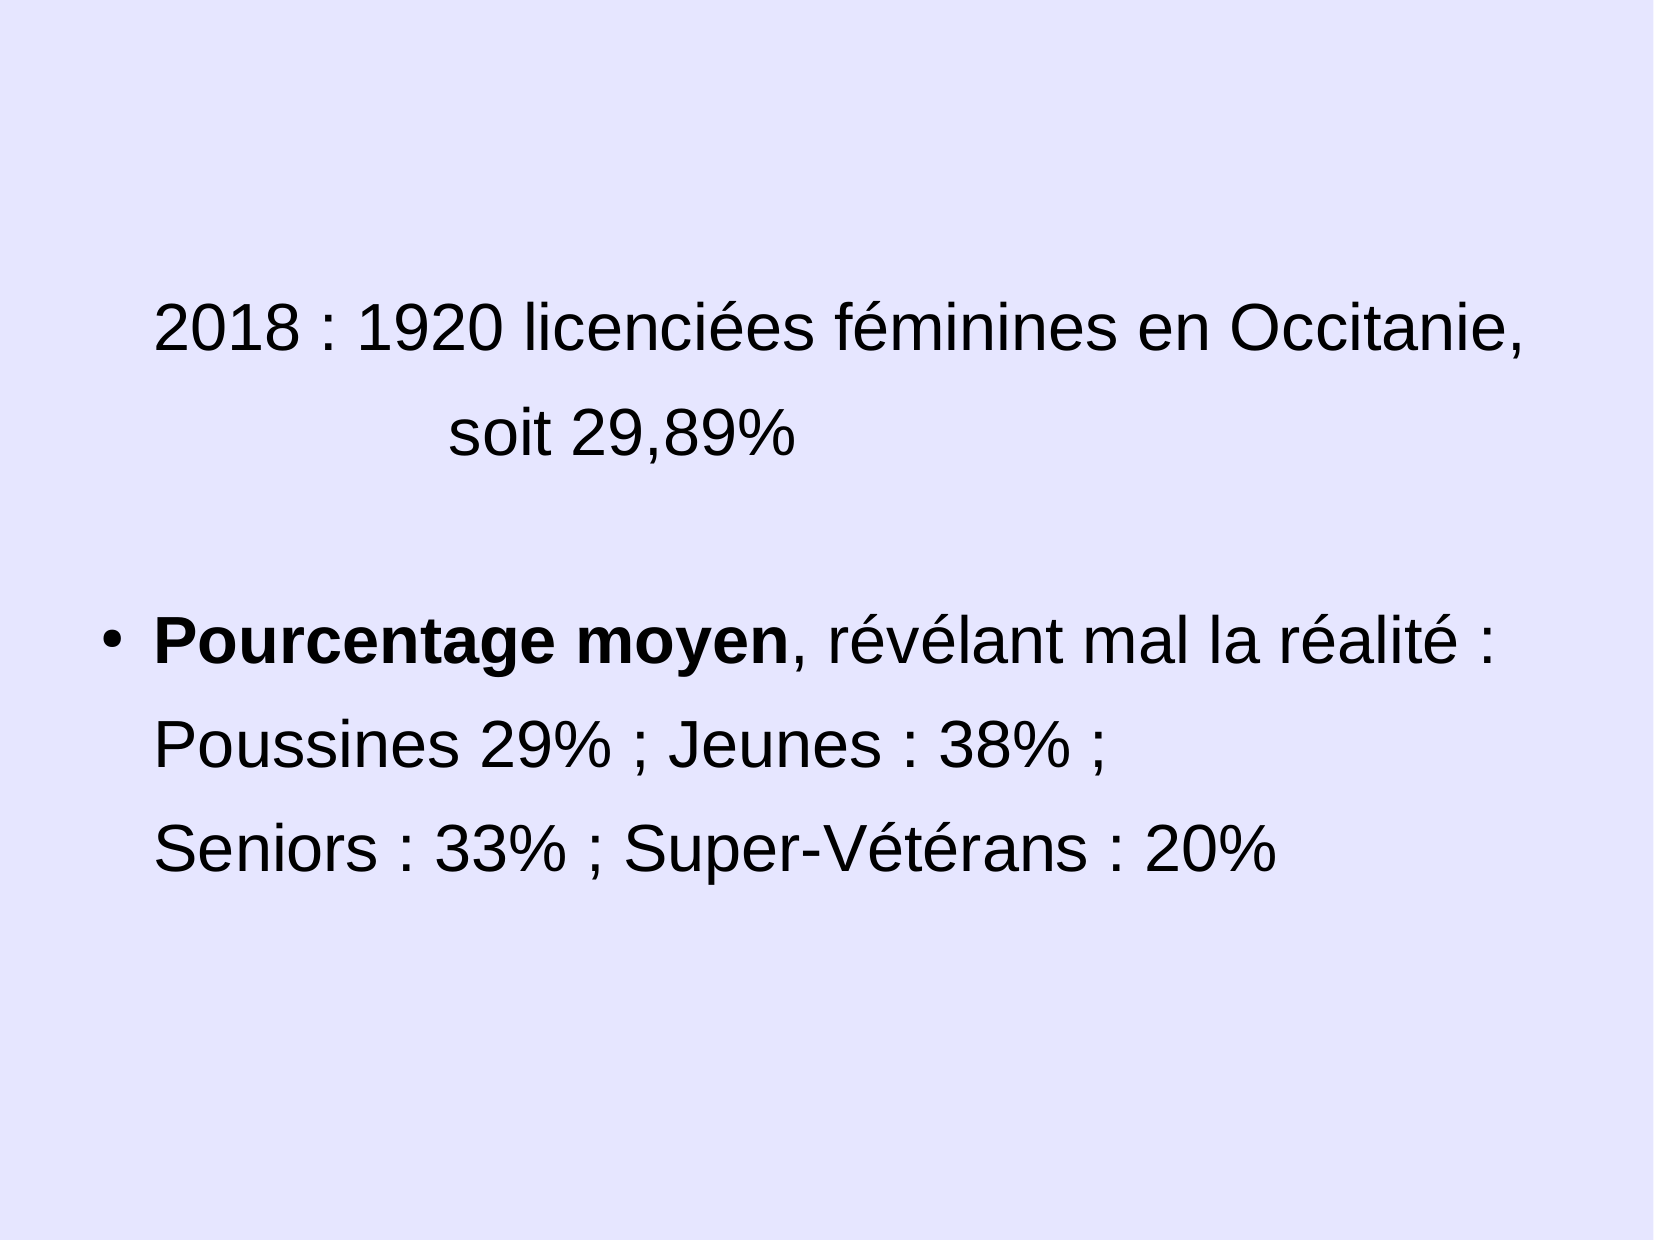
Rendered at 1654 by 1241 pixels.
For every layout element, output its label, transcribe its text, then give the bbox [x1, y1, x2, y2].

list 2018 : 1920 licenciées féminines en Occitanie, soit 29,89% Pourcentage moyen, révélant mal la réalité : Poussines 29% ; Jeunes : 38% ; Seniors : 33% ; Super-Vétérans : 20% [82, 290, 1571, 1195]
